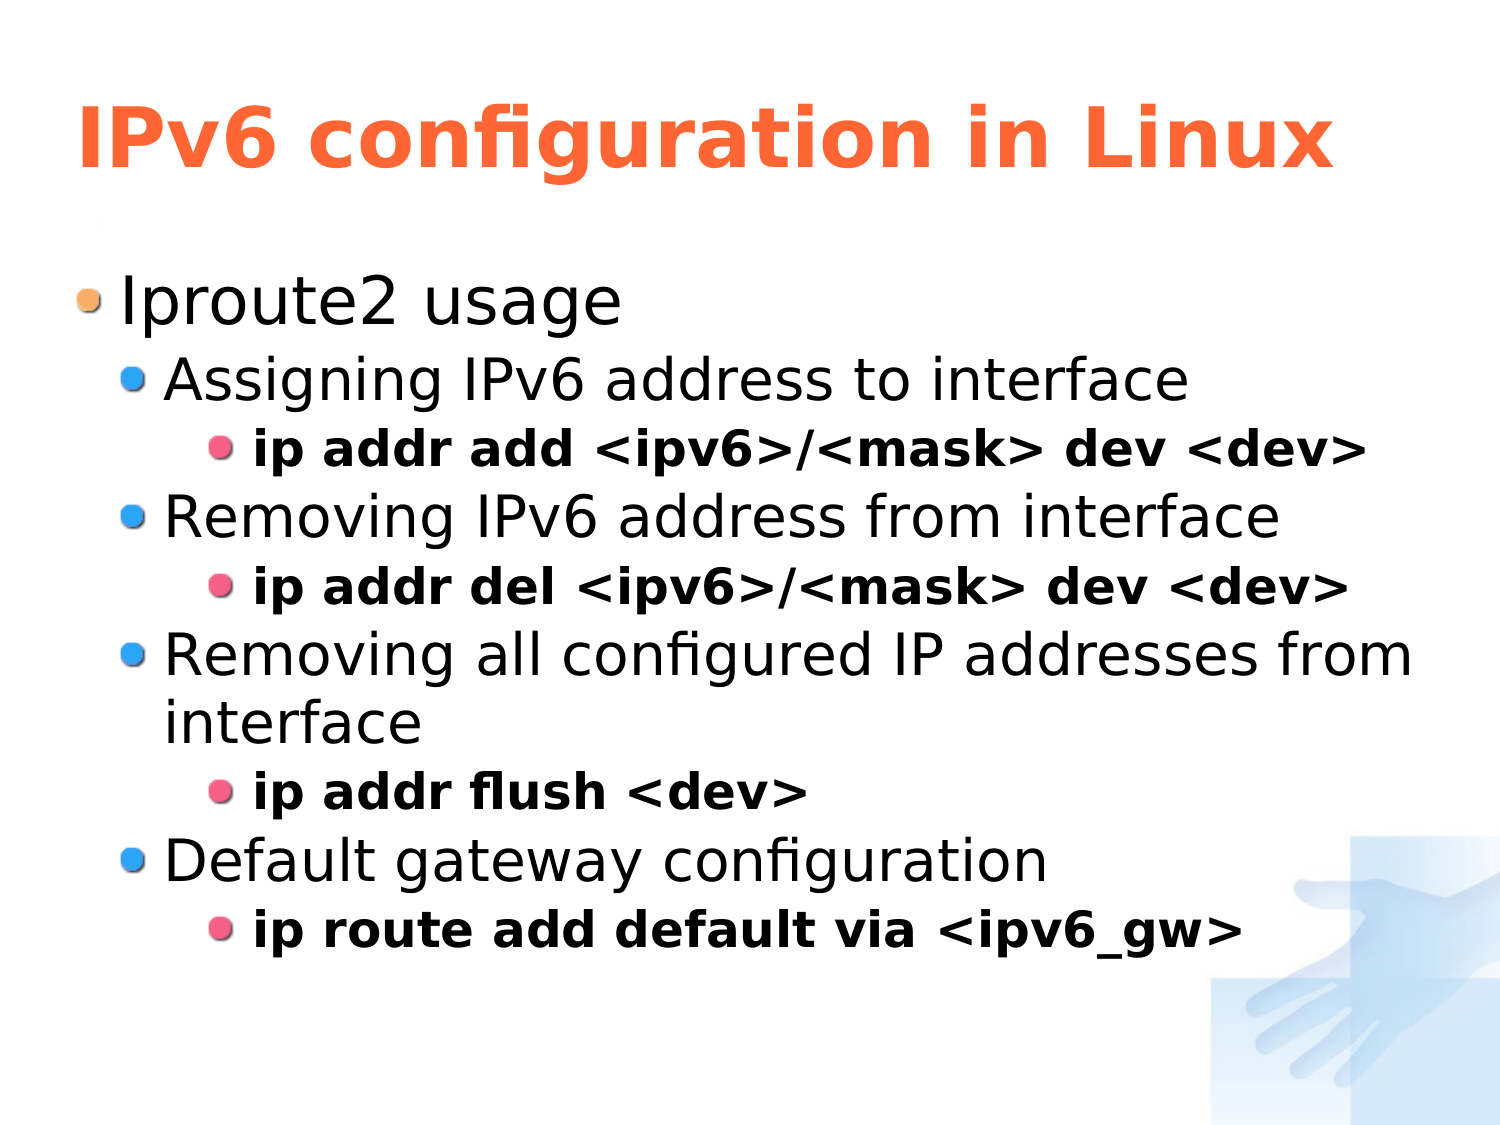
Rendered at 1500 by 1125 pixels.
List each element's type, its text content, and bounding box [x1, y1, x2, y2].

list Iproute2 usage Assigning IPv6 address to interface ip addr add <ipv6>/<mask> dev <dev> Removing IPv6 address from interface ip addr del <ipv6>/<mask> dev <dev> Removing all configured IP addresses from interface ip addr flush <dev> Default gateway configuration ip route add default via <ipv6_gw> [75, 262, 1426, 991]
title IPv6 configuration in Linux [75, 28, 1426, 250]
picture [0, 0, 1500, 1125]
